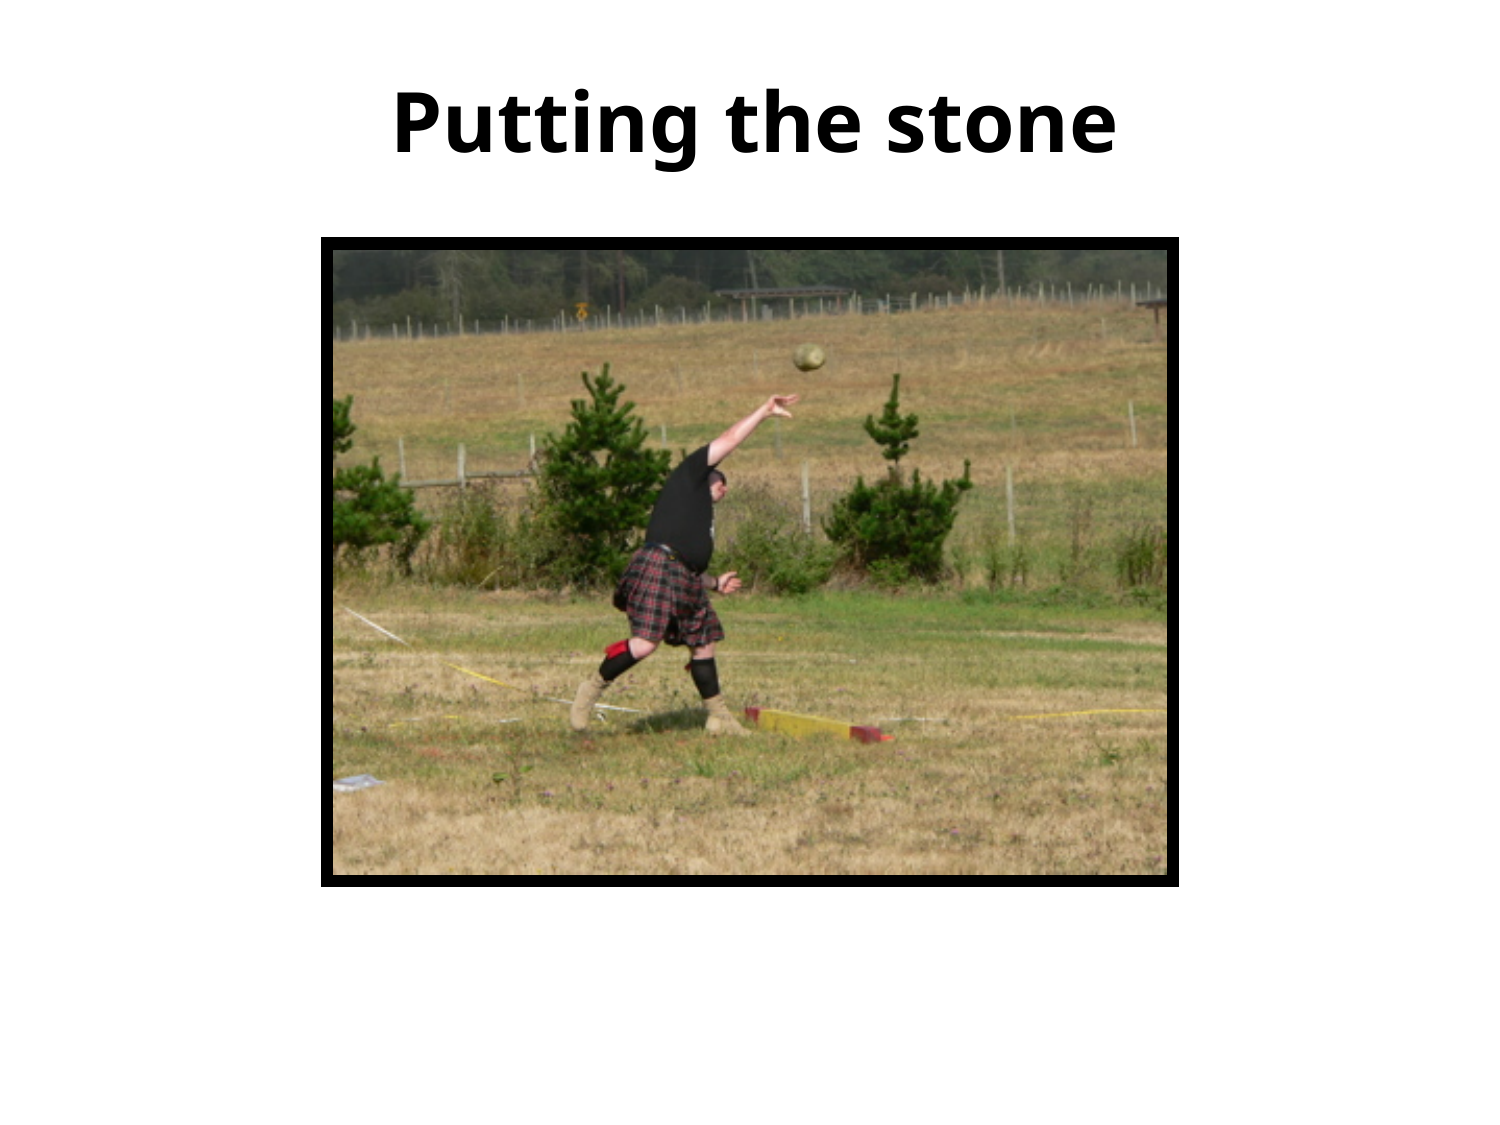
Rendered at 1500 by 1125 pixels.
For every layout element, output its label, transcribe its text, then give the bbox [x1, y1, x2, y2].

picture [333, 249, 1167, 875]
text_box Putting the stone [245, 62, 1265, 178]
